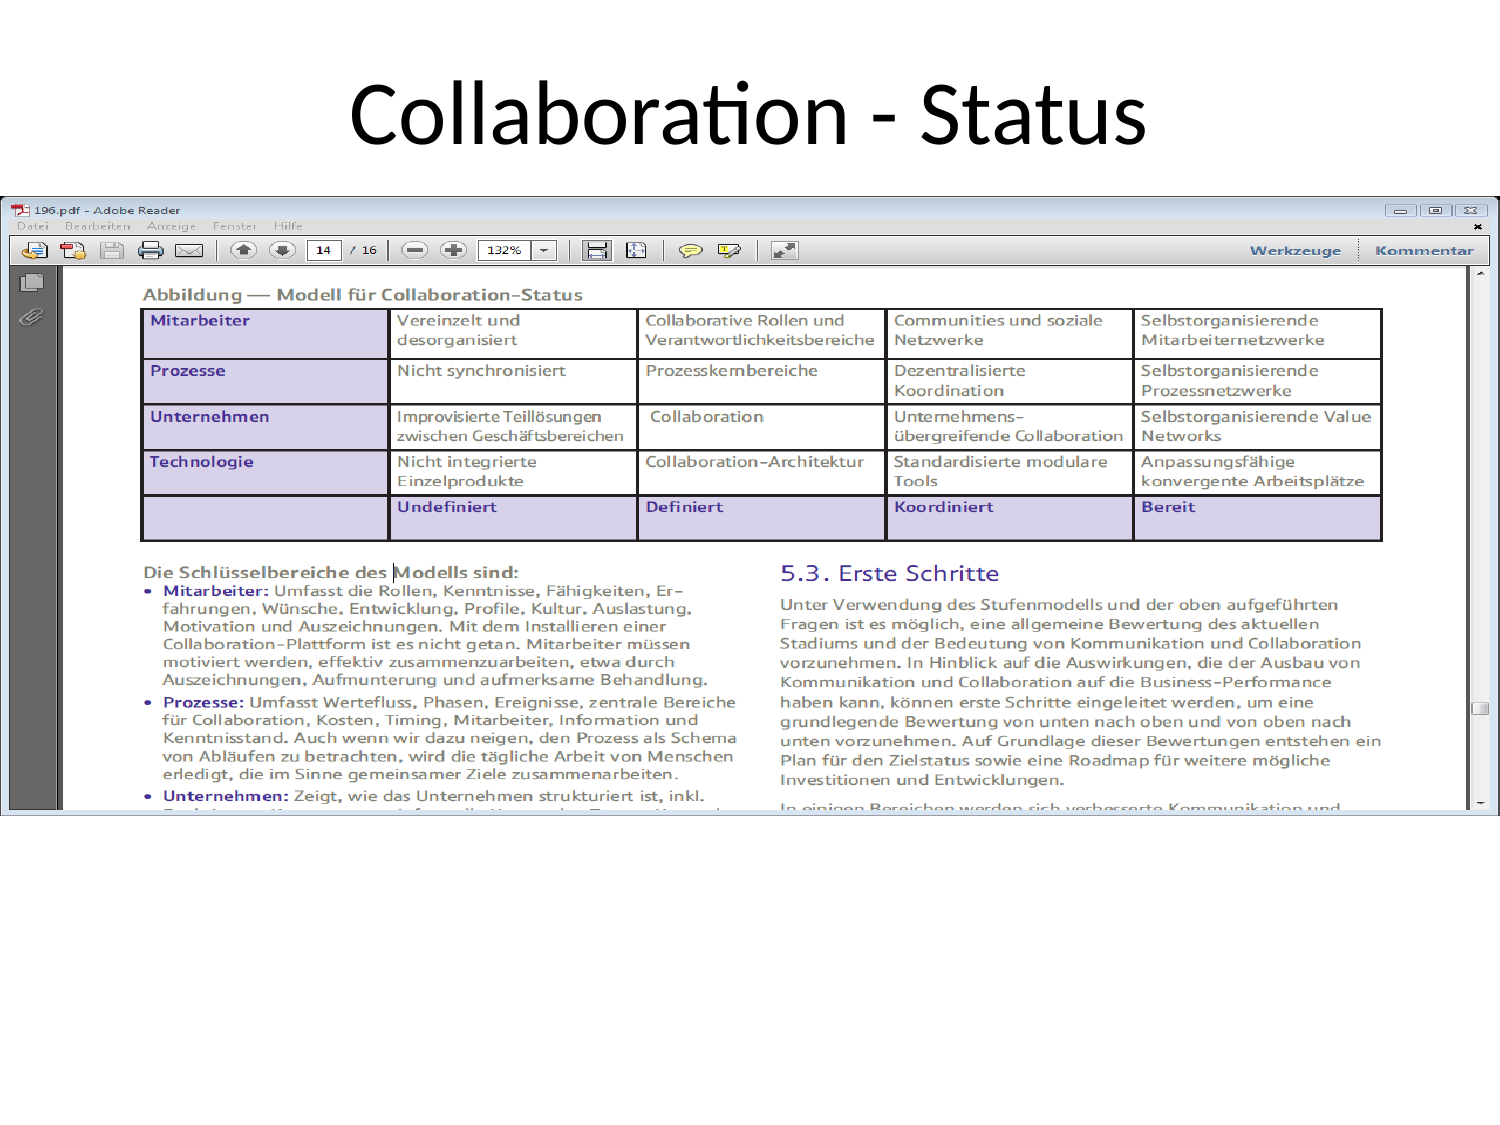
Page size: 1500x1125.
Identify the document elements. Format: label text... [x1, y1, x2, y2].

picture [0, 196, 1500, 816]
title Collaboration - Status [75, 45, 1425, 196]
